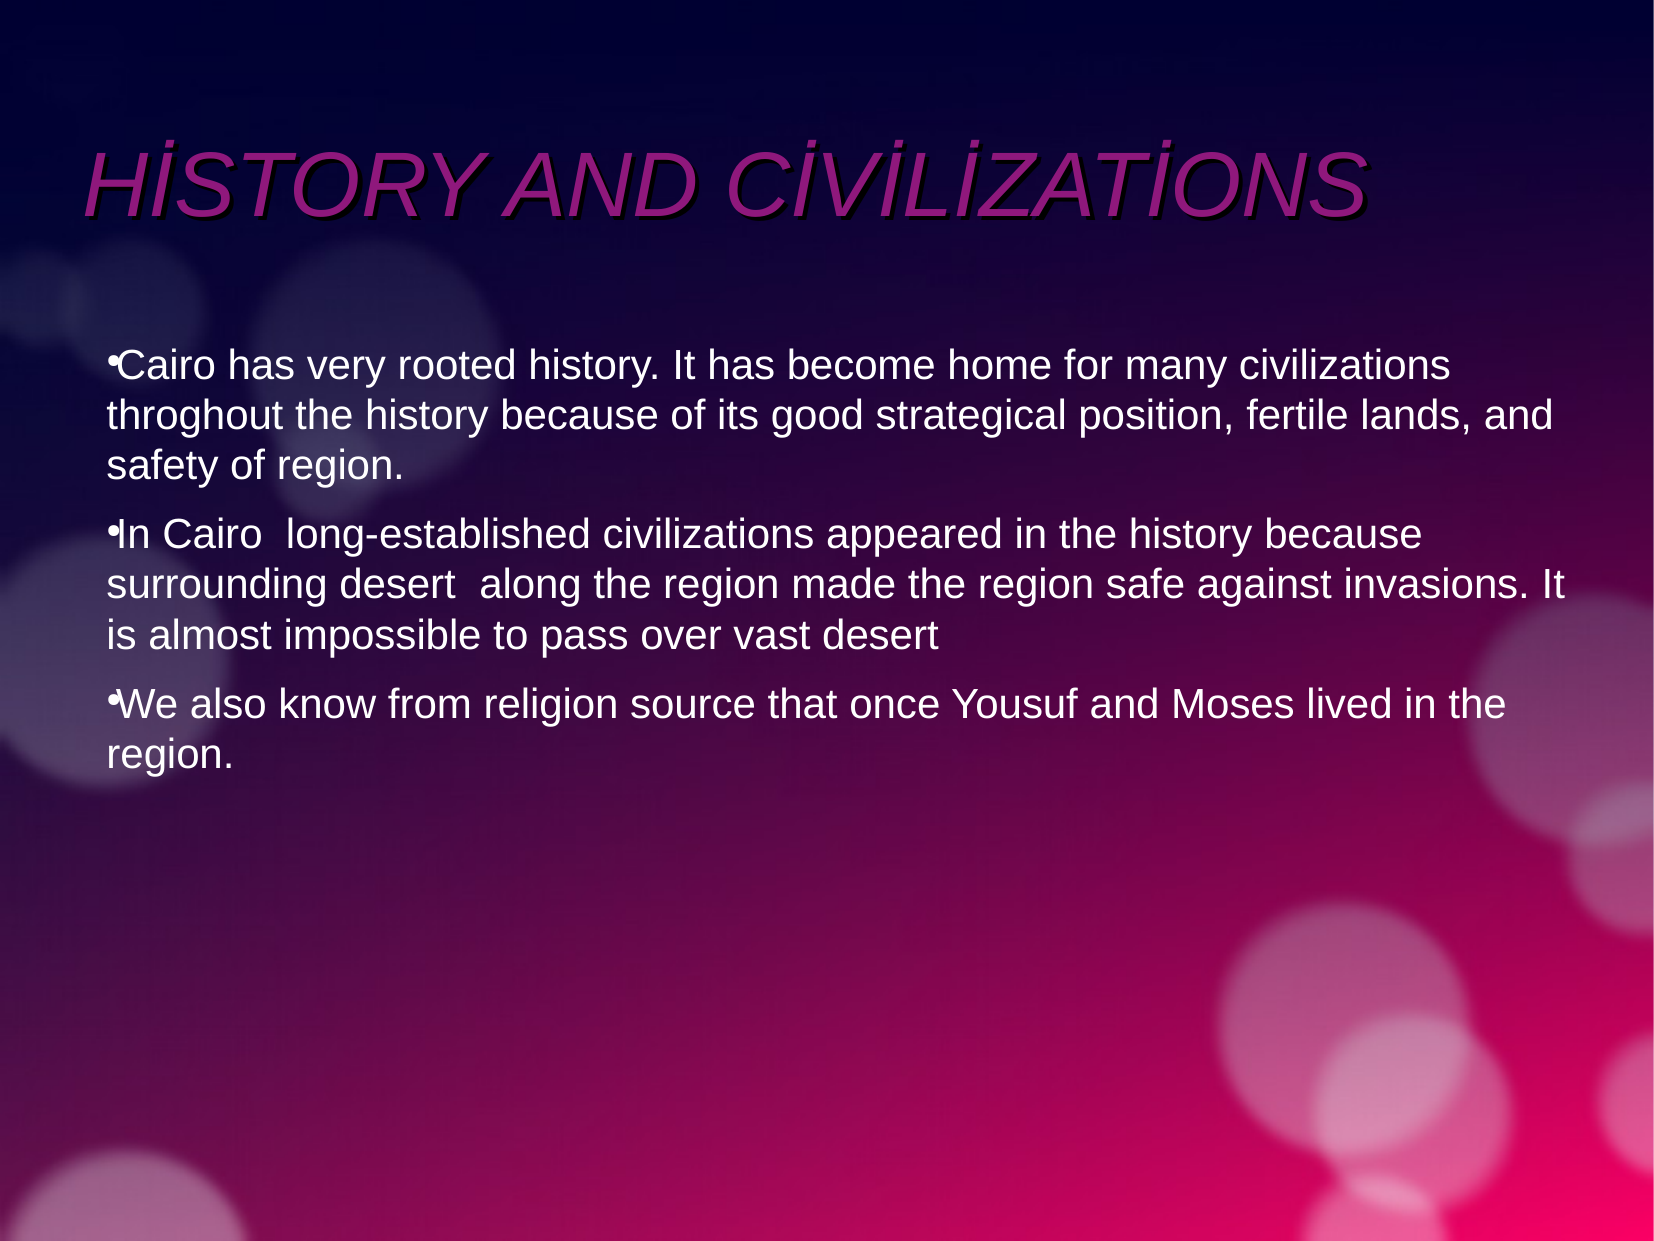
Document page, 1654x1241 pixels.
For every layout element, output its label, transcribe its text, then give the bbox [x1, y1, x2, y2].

list Cairo has very rooted history. It has become home for many civilizations throghout the history because of its good strategical position, fertile lands, and safety of region. In Cairo long-established civilizations appeared in the history because surrounding desert along the region made the region safe against invasions. It is almost impossible to pass over vast desert We also know from religion source that once Yousuf and Moses lived in the region. [106, 337, 1595, 780]
title HİSTORY AND CİVİLİZATİONS [82, 76, 1571, 284]
